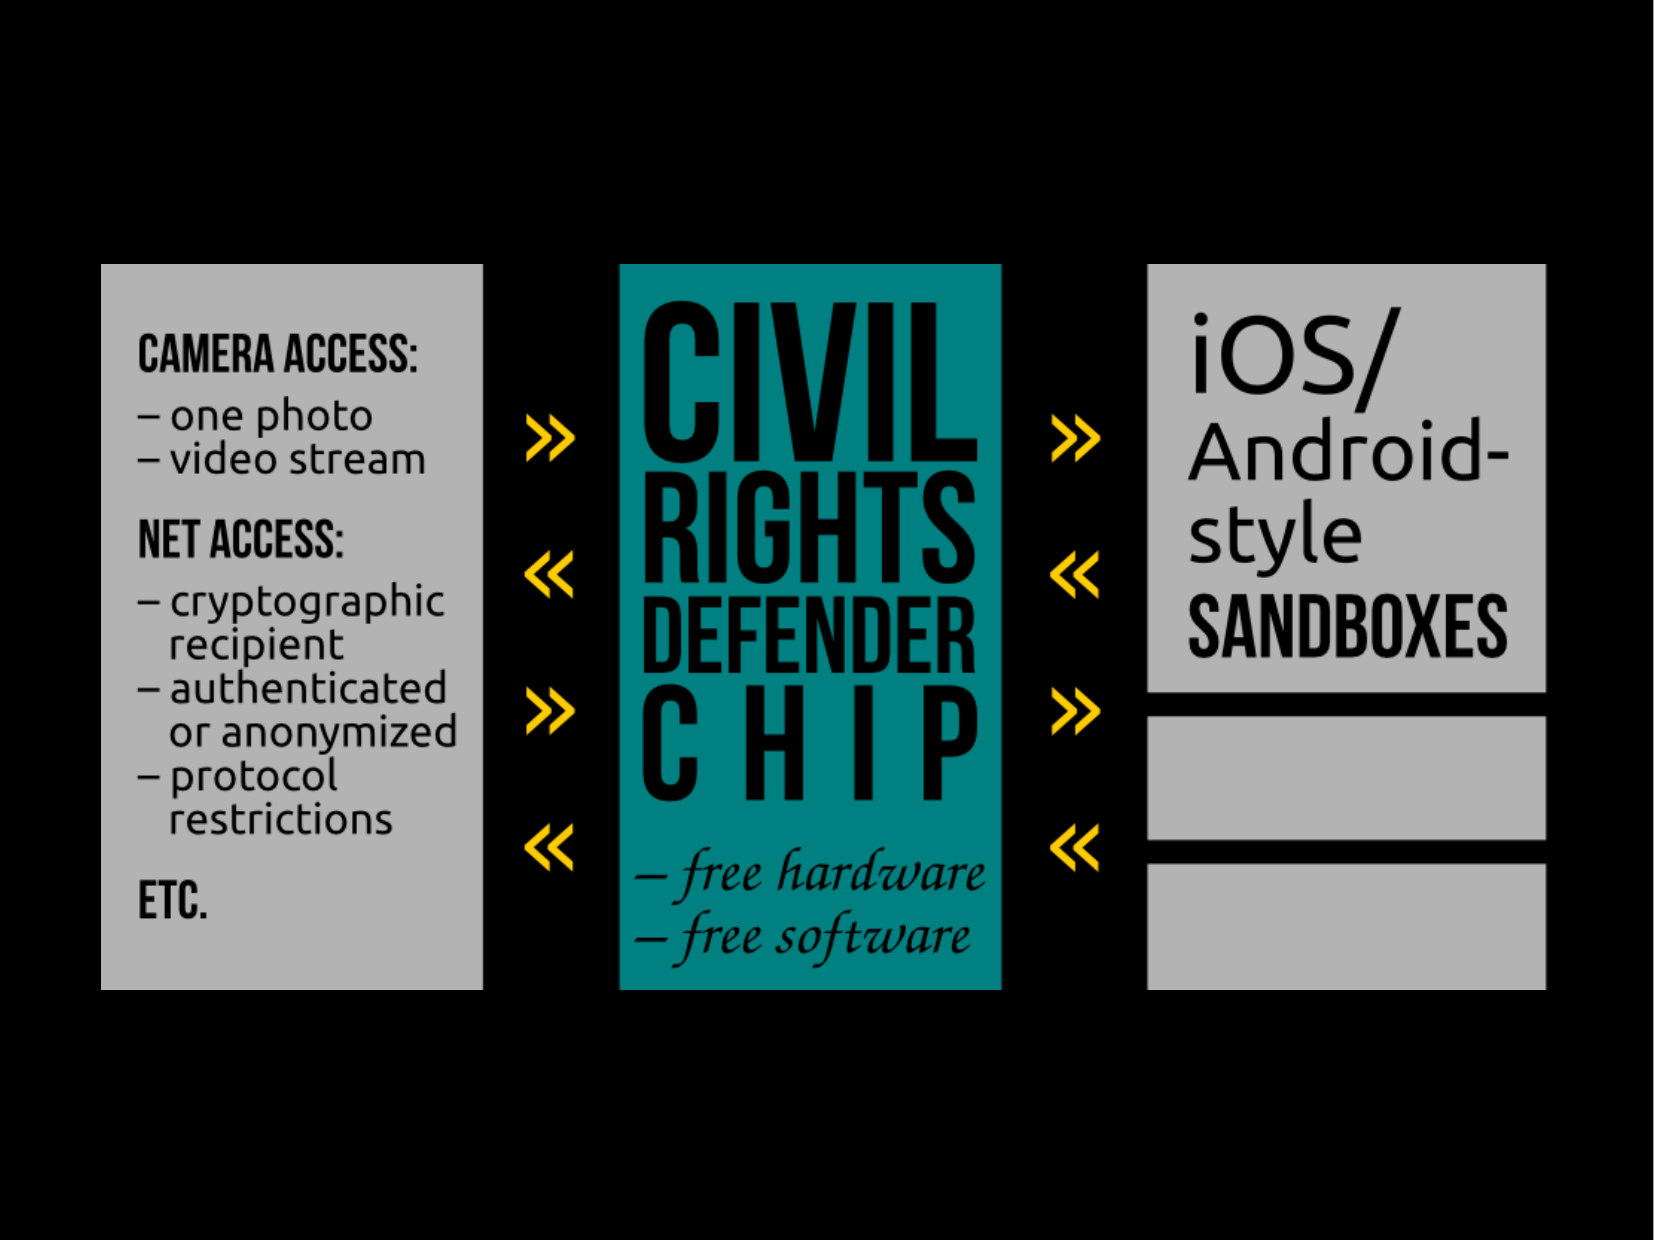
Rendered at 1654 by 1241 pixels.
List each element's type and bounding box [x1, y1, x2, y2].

picture [101, 264, 1589, 991]
